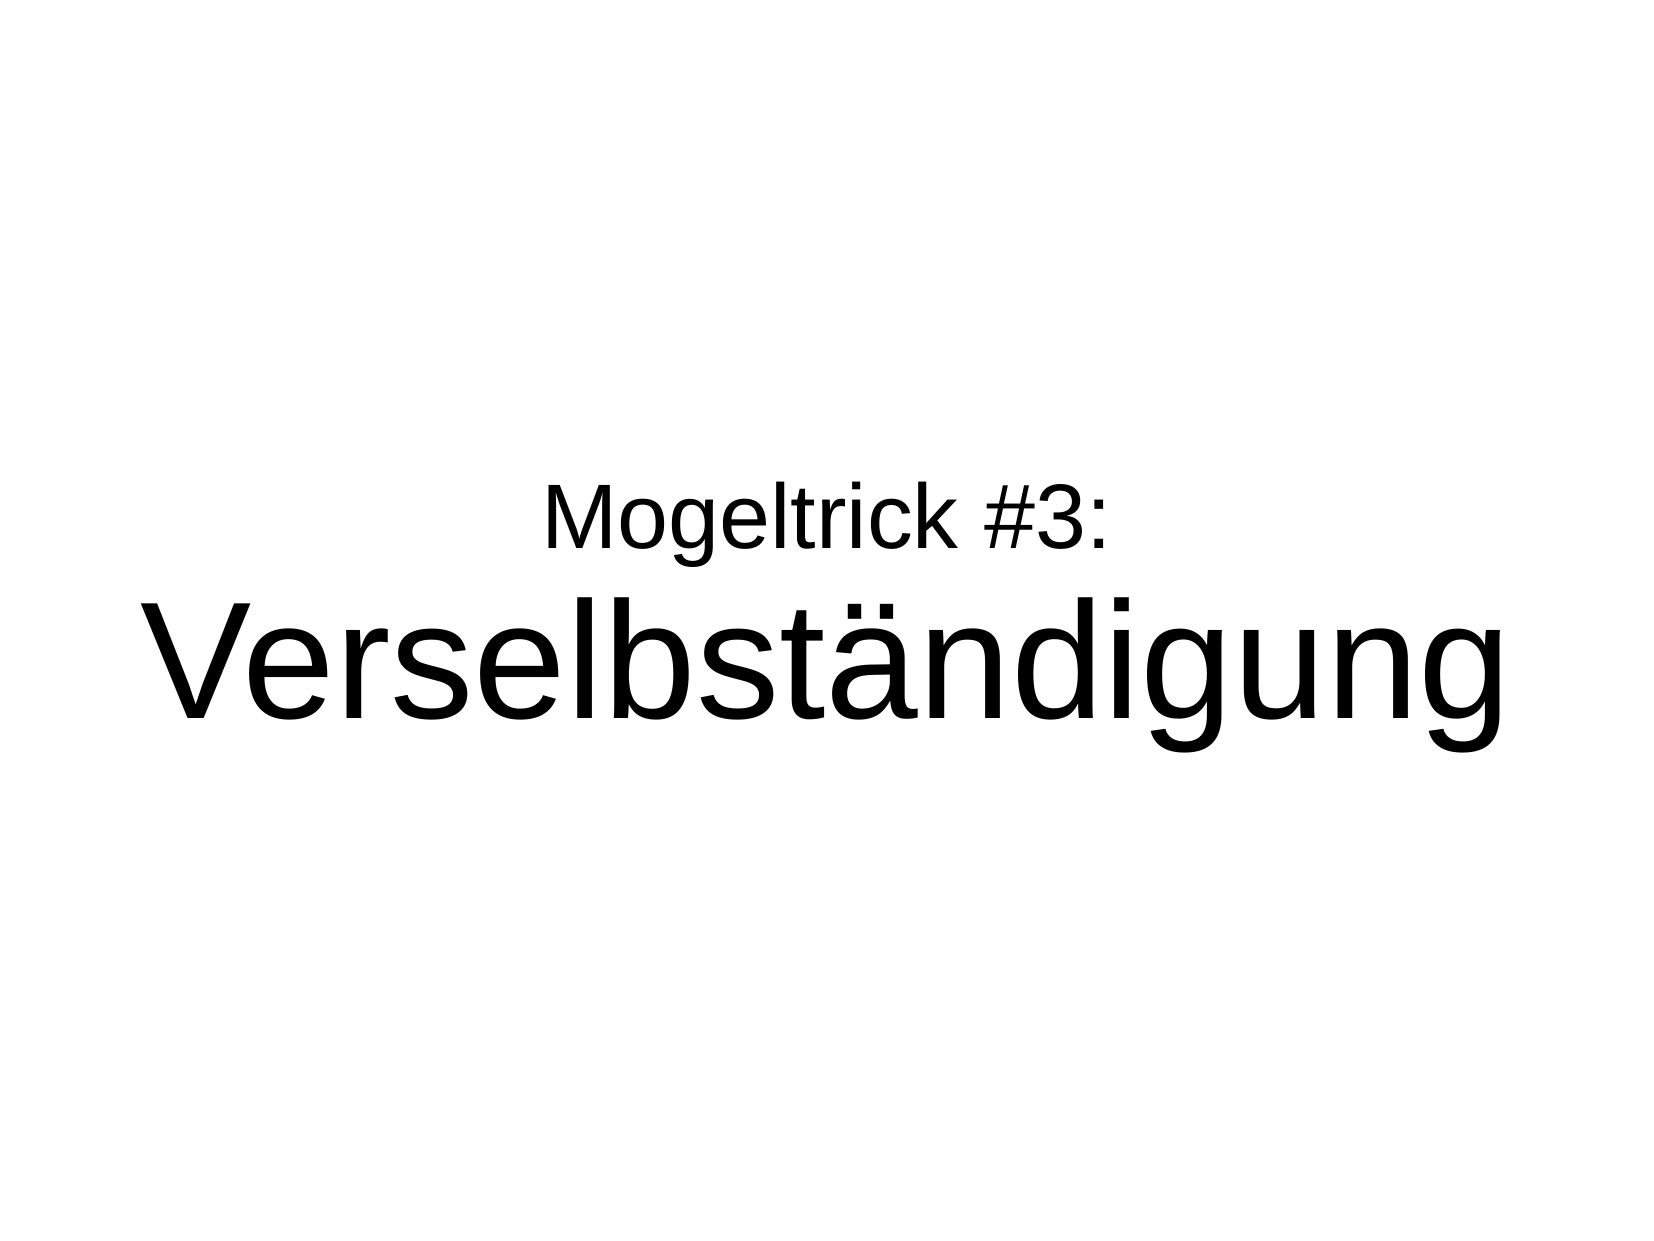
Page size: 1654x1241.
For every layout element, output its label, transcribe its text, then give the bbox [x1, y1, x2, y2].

title Mogeltrick #3: Verselbständigung [82, 56, 1571, 1163]
